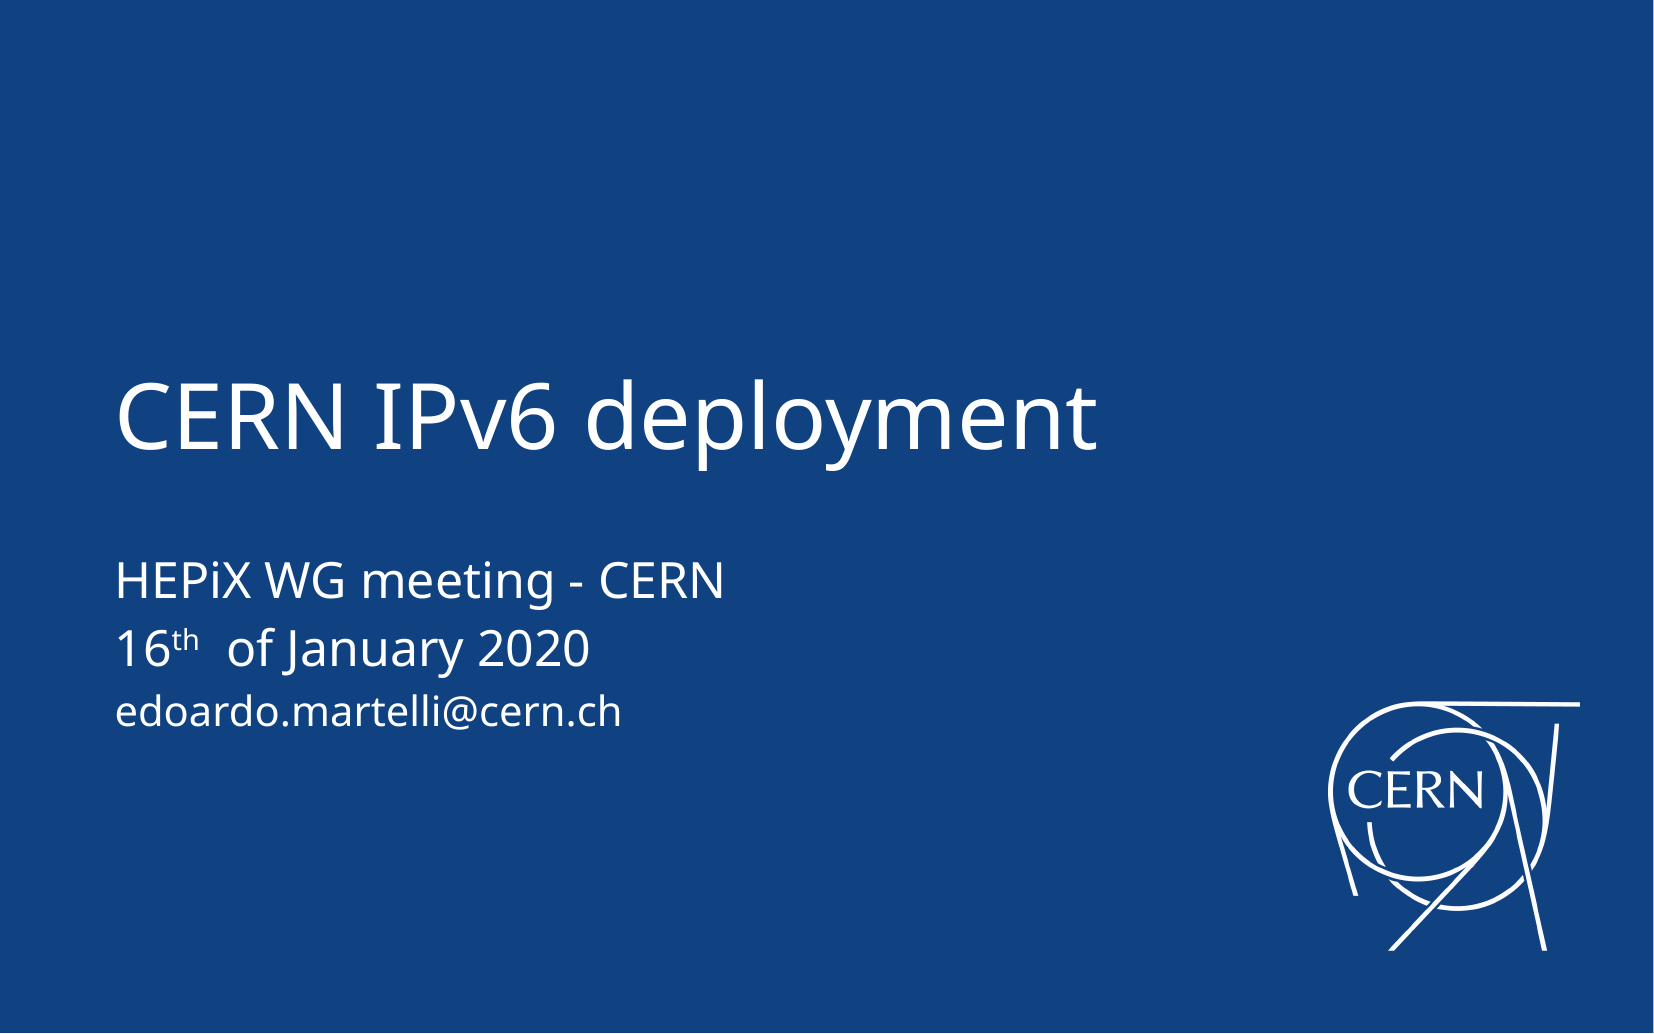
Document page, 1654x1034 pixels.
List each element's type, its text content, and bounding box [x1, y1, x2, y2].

title CERN IPv6 deployment HEPiX WG meeting - CERN 16th of January 2020 edoardo.martelli@cern.ch [114, 226, 1630, 864]
picture [1328, 864, 1580, 952]
